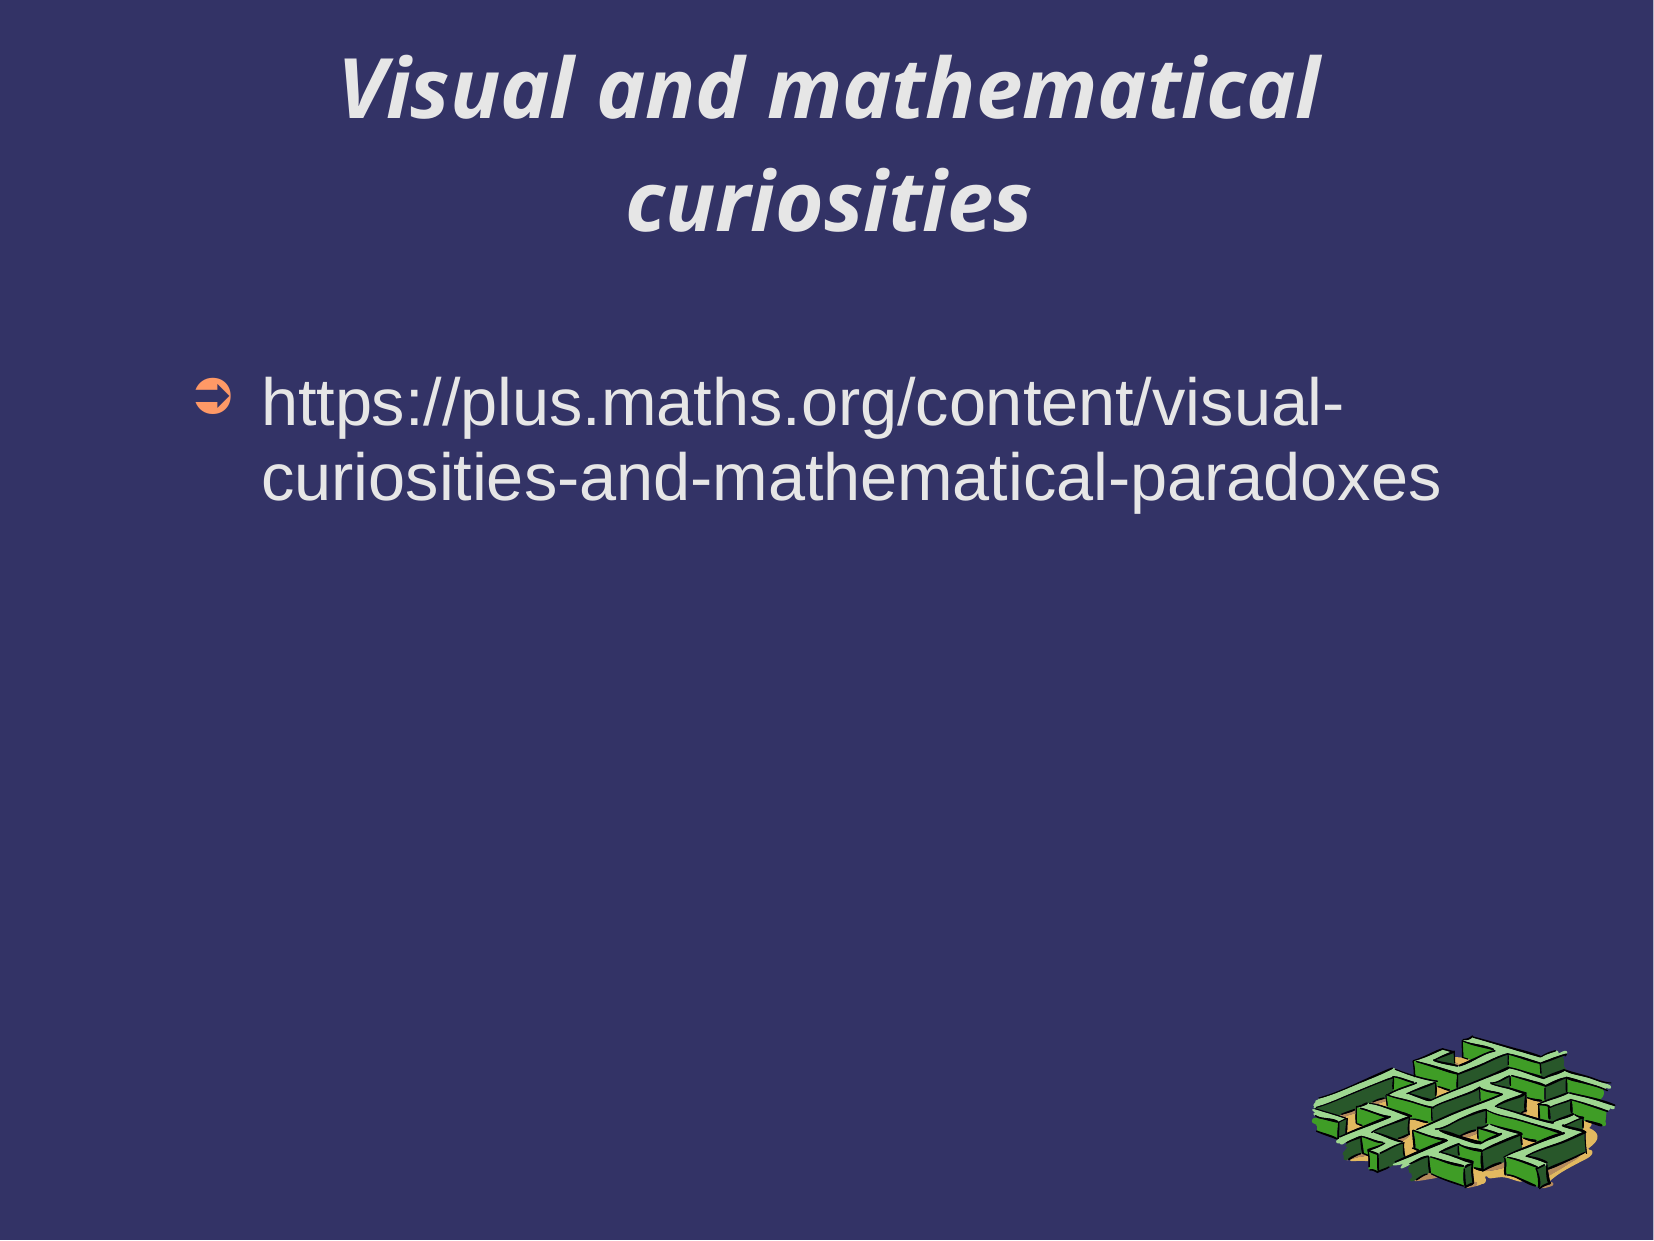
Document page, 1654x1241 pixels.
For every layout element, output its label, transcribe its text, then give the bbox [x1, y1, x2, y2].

title Visual and mathematical curiosities [123, 0, 1536, 260]
list https://plus.maths.org/content/visual-curiosities-and-mathematical-paradoxes [178, 364, 1570, 1147]
